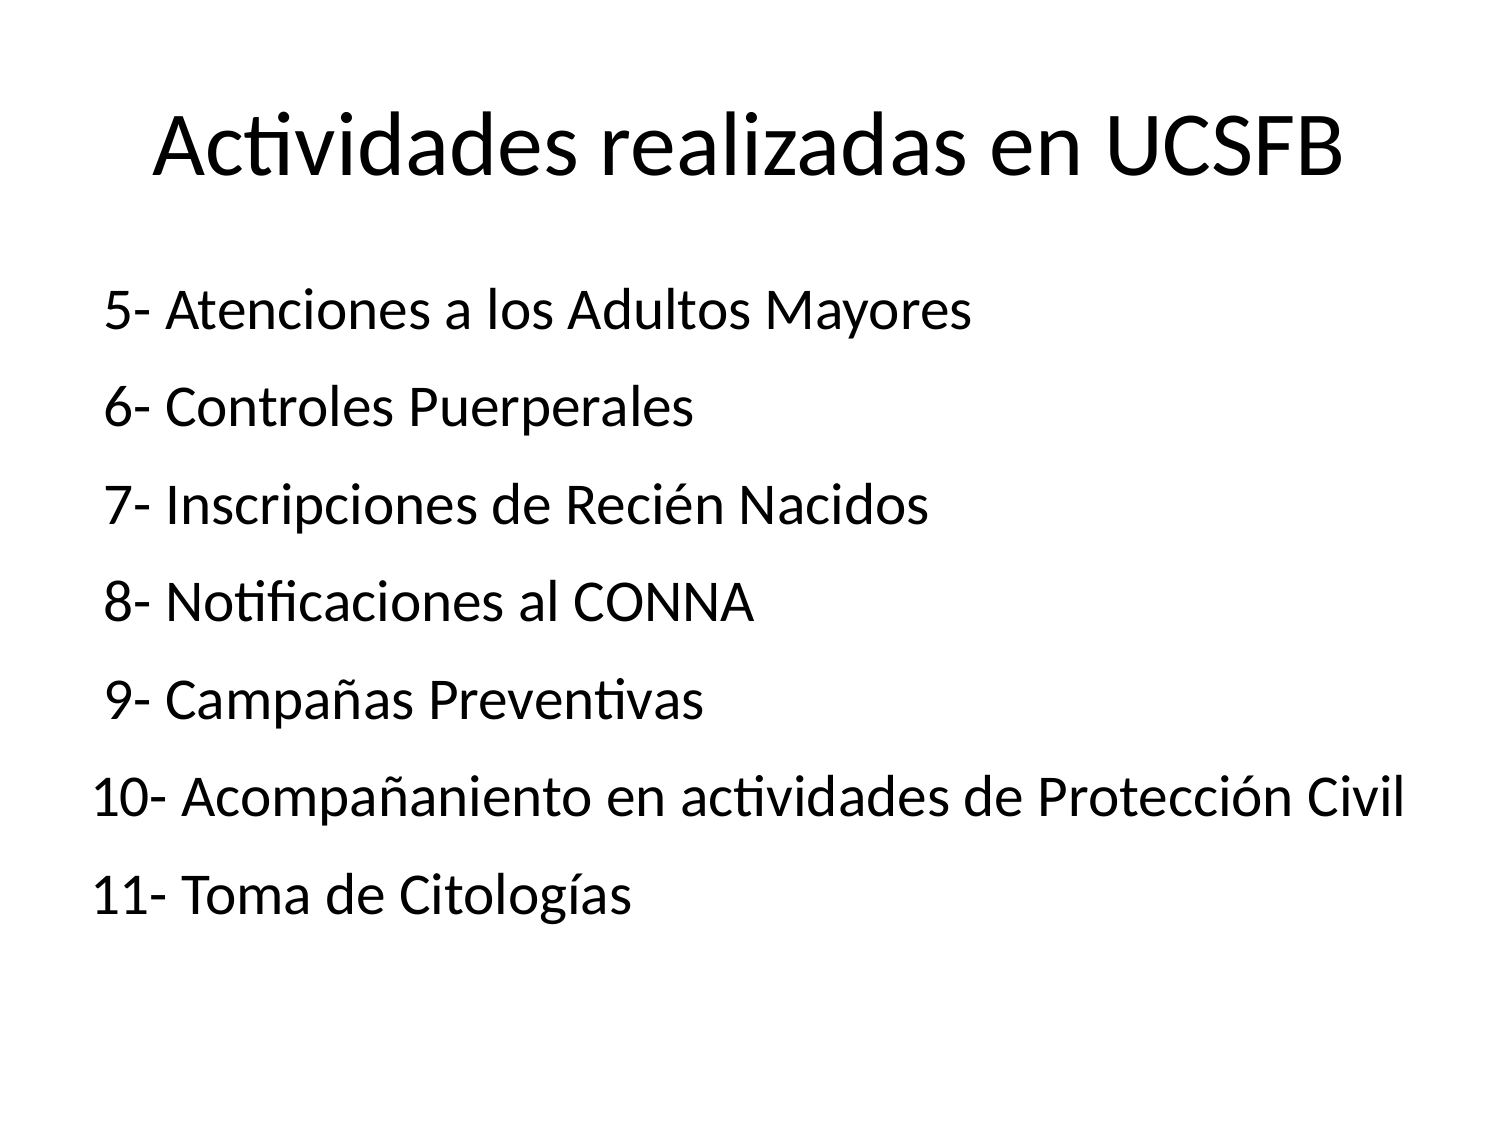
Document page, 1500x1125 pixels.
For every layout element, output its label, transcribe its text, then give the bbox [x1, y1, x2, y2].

title Actividades realizadas en UCSFB [75, 45, 1425, 233]
list 5- Atenciones a los Adultos Mayores 6- Controles Puerperales 7- Inscripciones de Recién Nacidos 8- Notificaciones al CONNA 9- Campañas Preventivas 10- Acompañaniento en actividades de Protección Civil 11- Toma de Citologías [75, 262, 1425, 1005]
